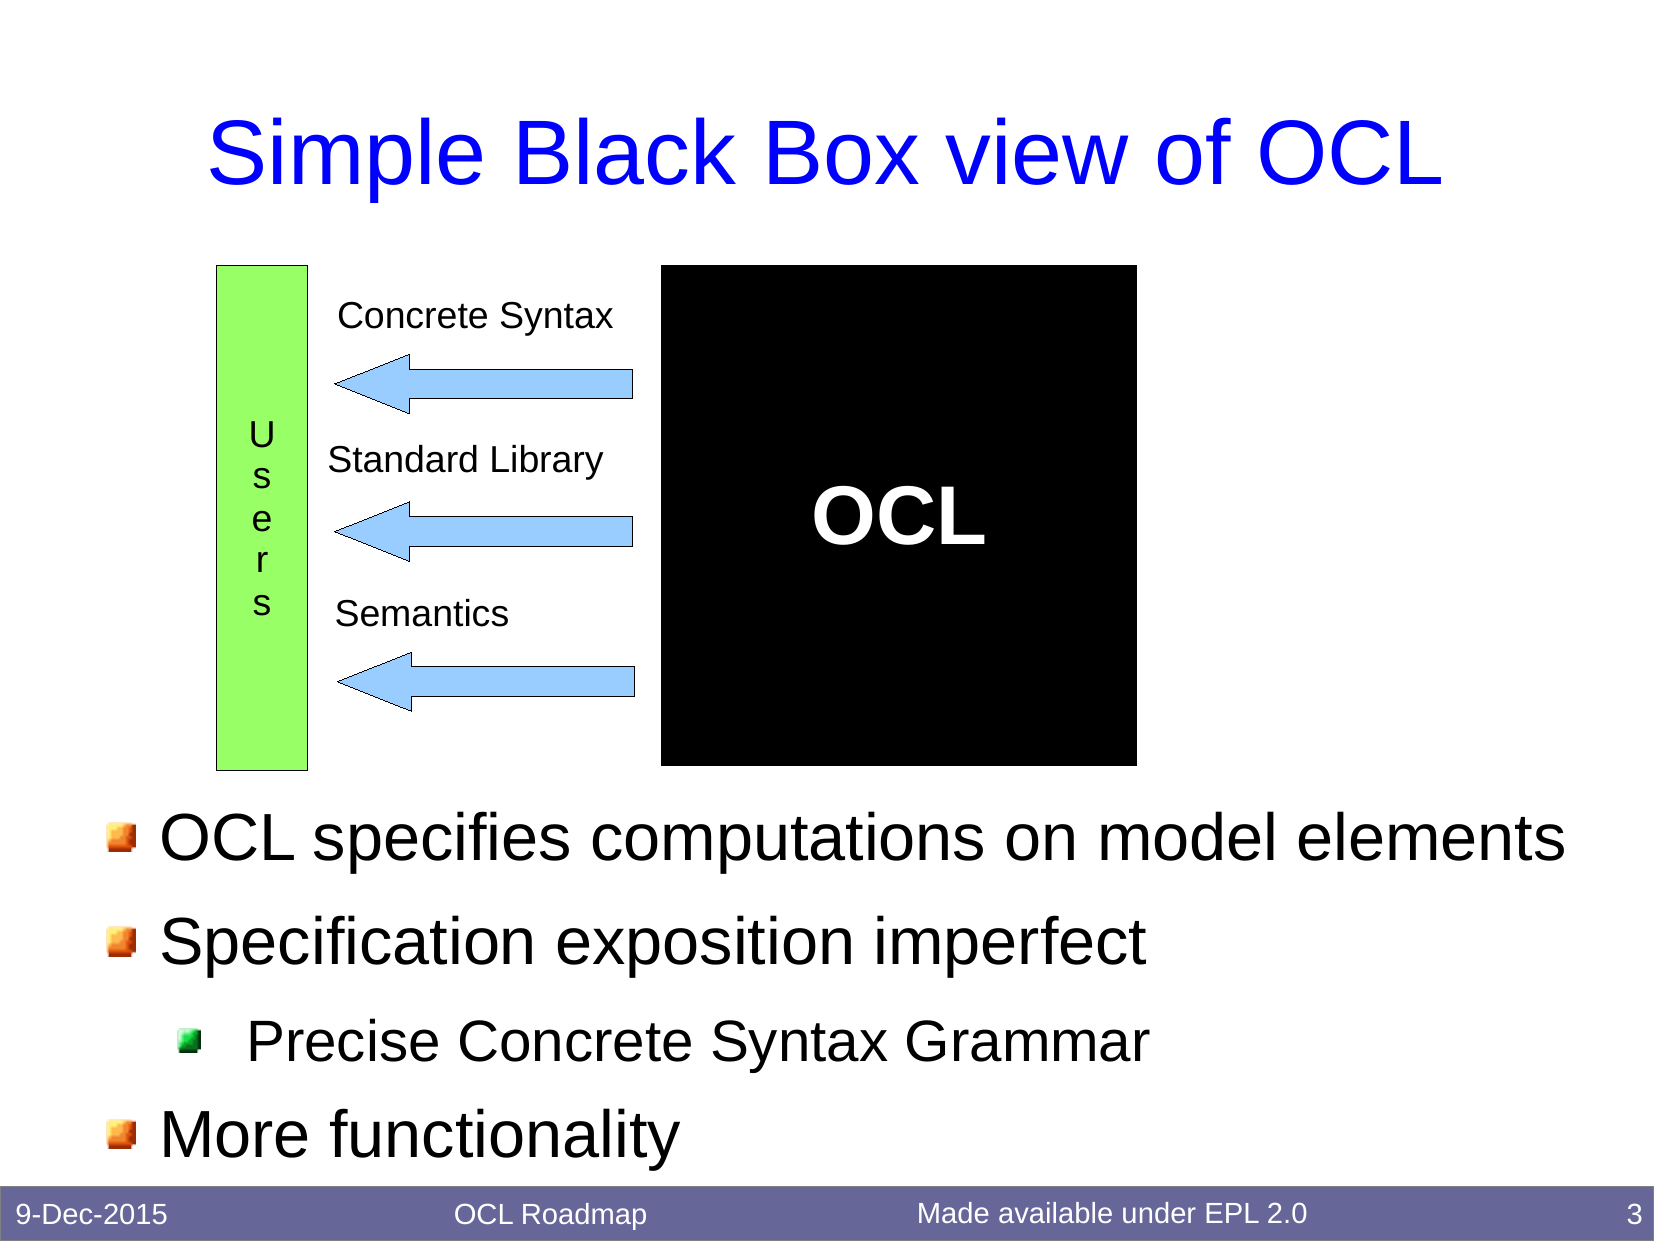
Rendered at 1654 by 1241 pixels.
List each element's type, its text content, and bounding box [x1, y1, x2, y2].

text_box OCL [661, 265, 1137, 766]
text_box [334, 354, 633, 414]
list OCL specifies computations on model elements Specification exposition imperfect Precise Concrete Syntax Grammar More functionality [88, 799, 1577, 1172]
text_box Semantics [319, 585, 657, 643]
text_box Standard Library [312, 430, 650, 488]
text_box [334, 501, 633, 562]
text_box Concrete Syntax [322, 287, 660, 345]
text_box [337, 652, 635, 712]
text_box U s e r s [216, 265, 308, 771]
title Simple Black Box view of OCL [82, 49, 1571, 257]
